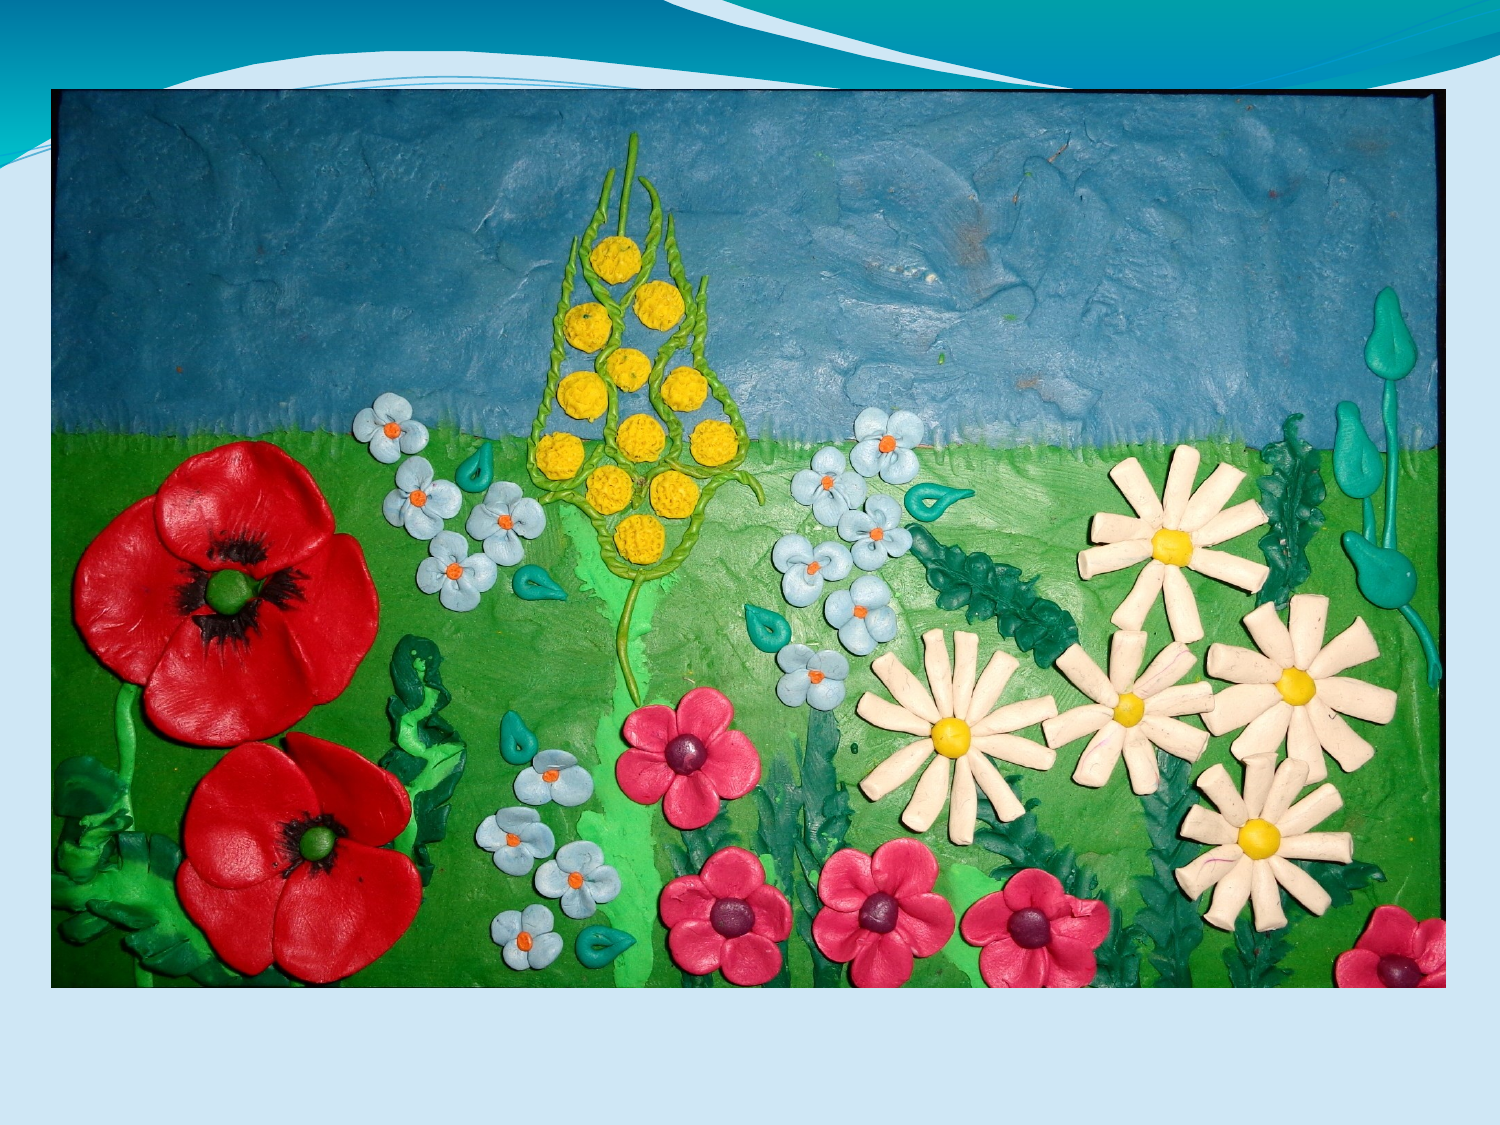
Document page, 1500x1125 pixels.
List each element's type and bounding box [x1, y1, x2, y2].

picture [51, 89, 1446, 988]
picture [82, 280, 89, 286]
